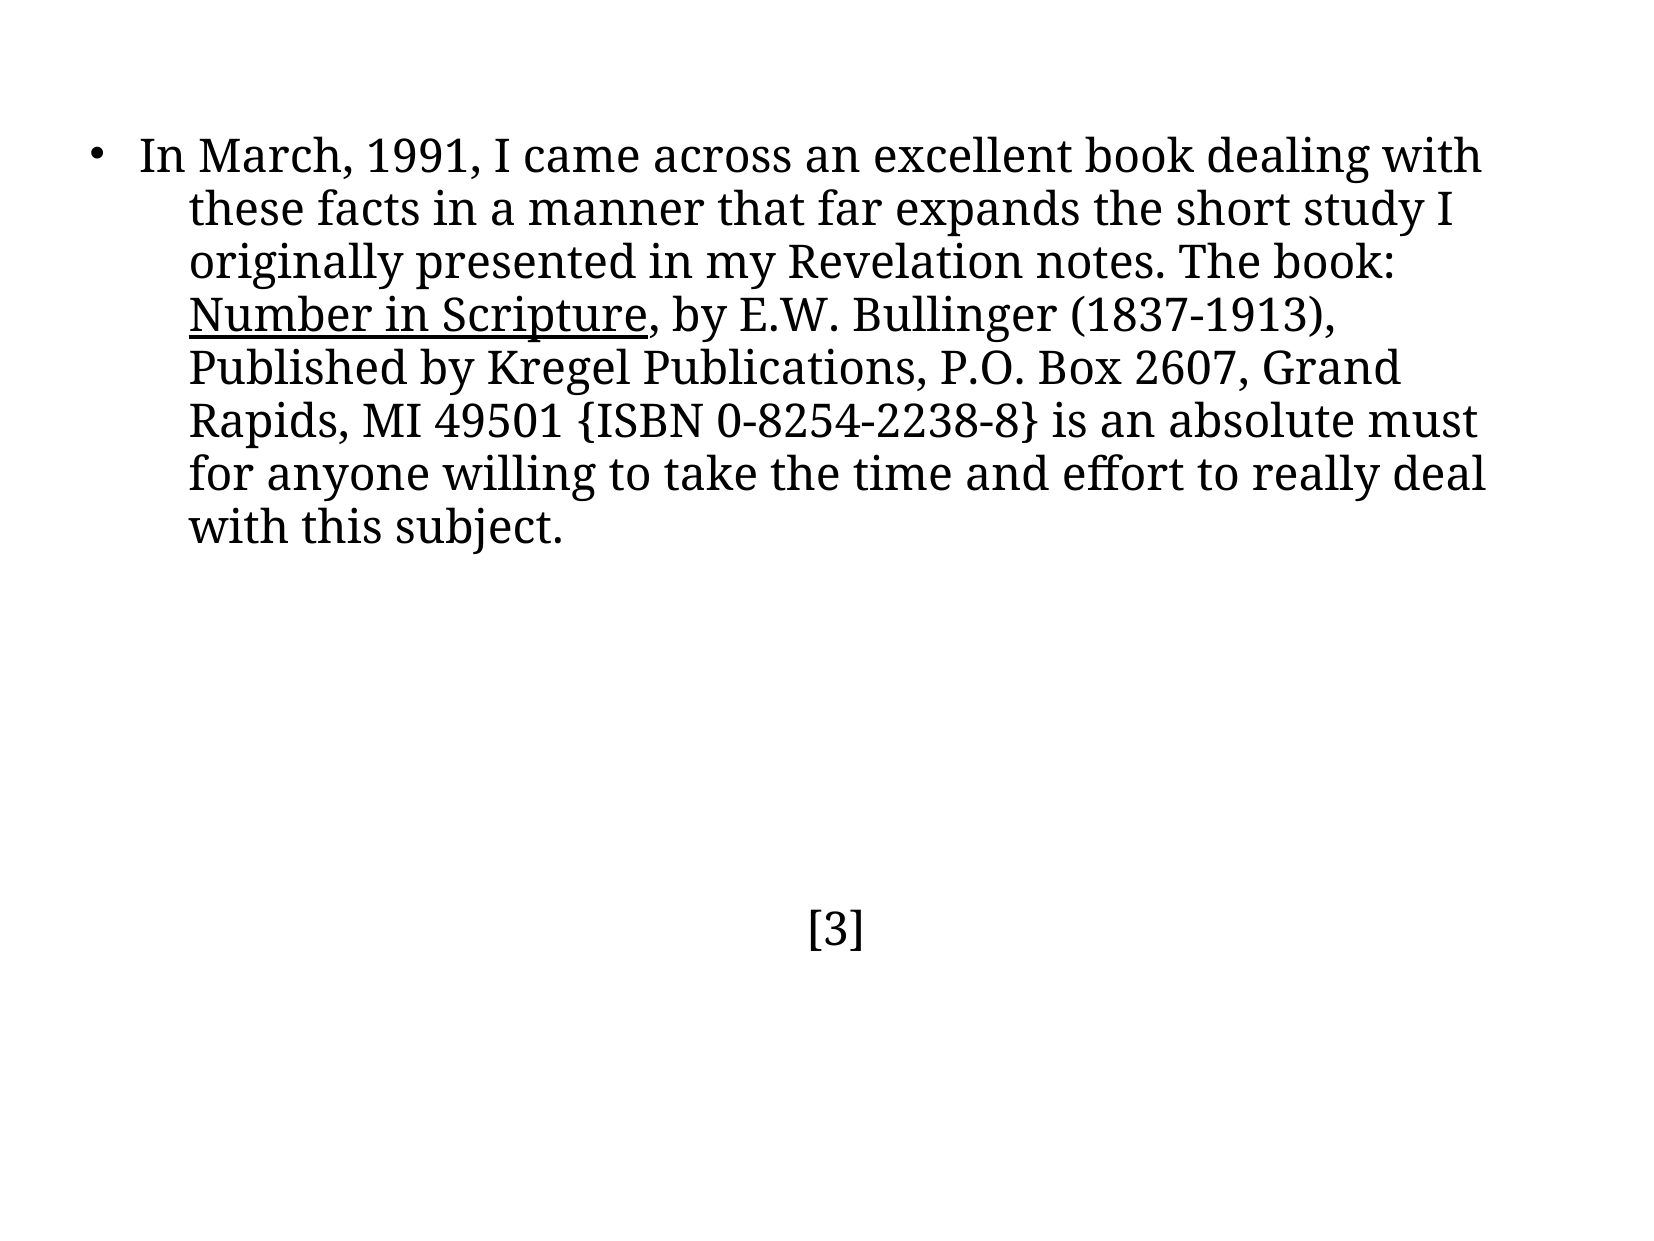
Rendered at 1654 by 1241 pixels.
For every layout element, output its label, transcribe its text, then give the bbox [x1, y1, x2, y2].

list In March, 1991, I came across an excellent book dealing with these facts in a manner that far expands the short study I originally presented in my Revelation notes. The book: Number in Scripture, by E.W. Bullinger (1837-1913), Published by Kregel Publications, P.O. Box 2607, Grand Rapids, MI 49501 {ISBN 0-8254-2238-8} is an absolute must for anyone willing to take the time and effort to really deal with this subject. [3] [56, 45, 1545, 960]
